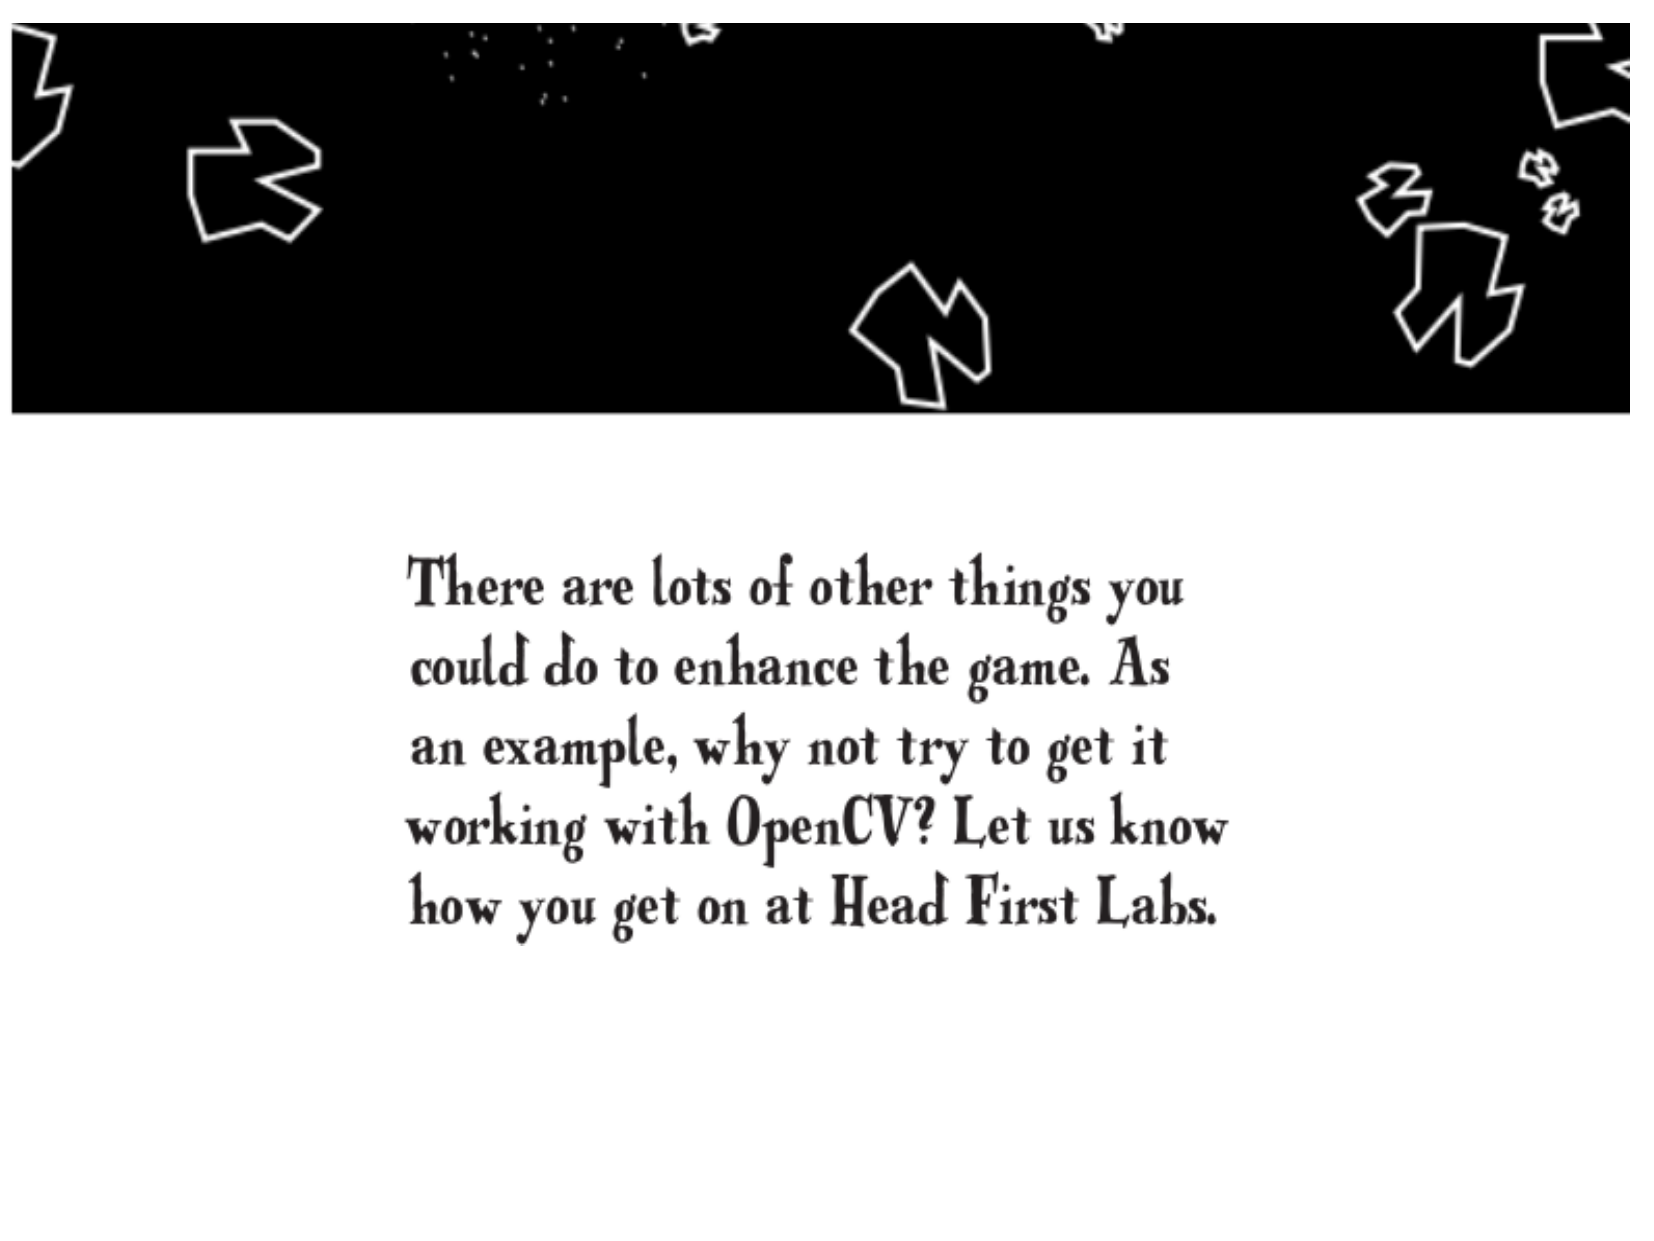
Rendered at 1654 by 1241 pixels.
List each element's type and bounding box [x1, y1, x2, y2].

picture [0, 23, 1630, 946]
